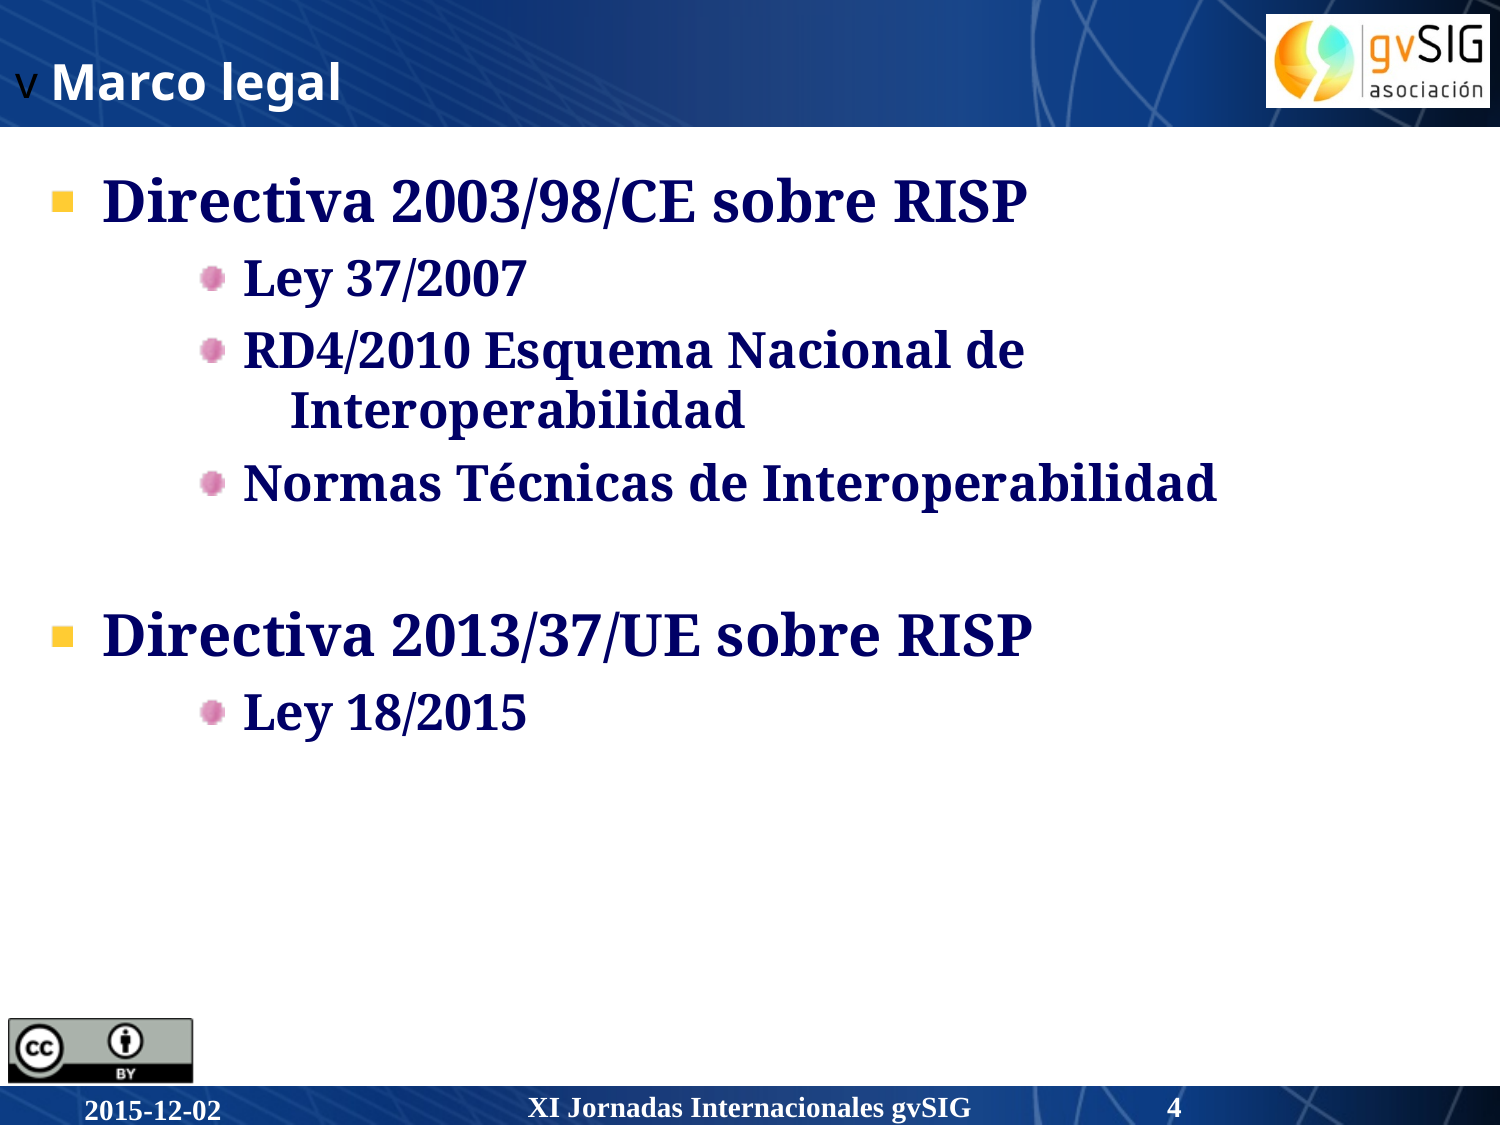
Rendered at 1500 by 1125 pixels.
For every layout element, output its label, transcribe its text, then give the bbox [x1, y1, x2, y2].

picture [0, 1086, 1500, 1125]
title Marco legal [0, 43, 1276, 107]
picture [0, 0, 1500, 127]
list Directiva 2003/98/CE sobre RISP Ley 37/2007 RD4/2010 Esquema Nacional de Interoperabilidad Normas Técnicas de Interoperabilidad Directiva 2013/37/UE sobre RISP Ley 18/2015 [31, 156, 1465, 973]
